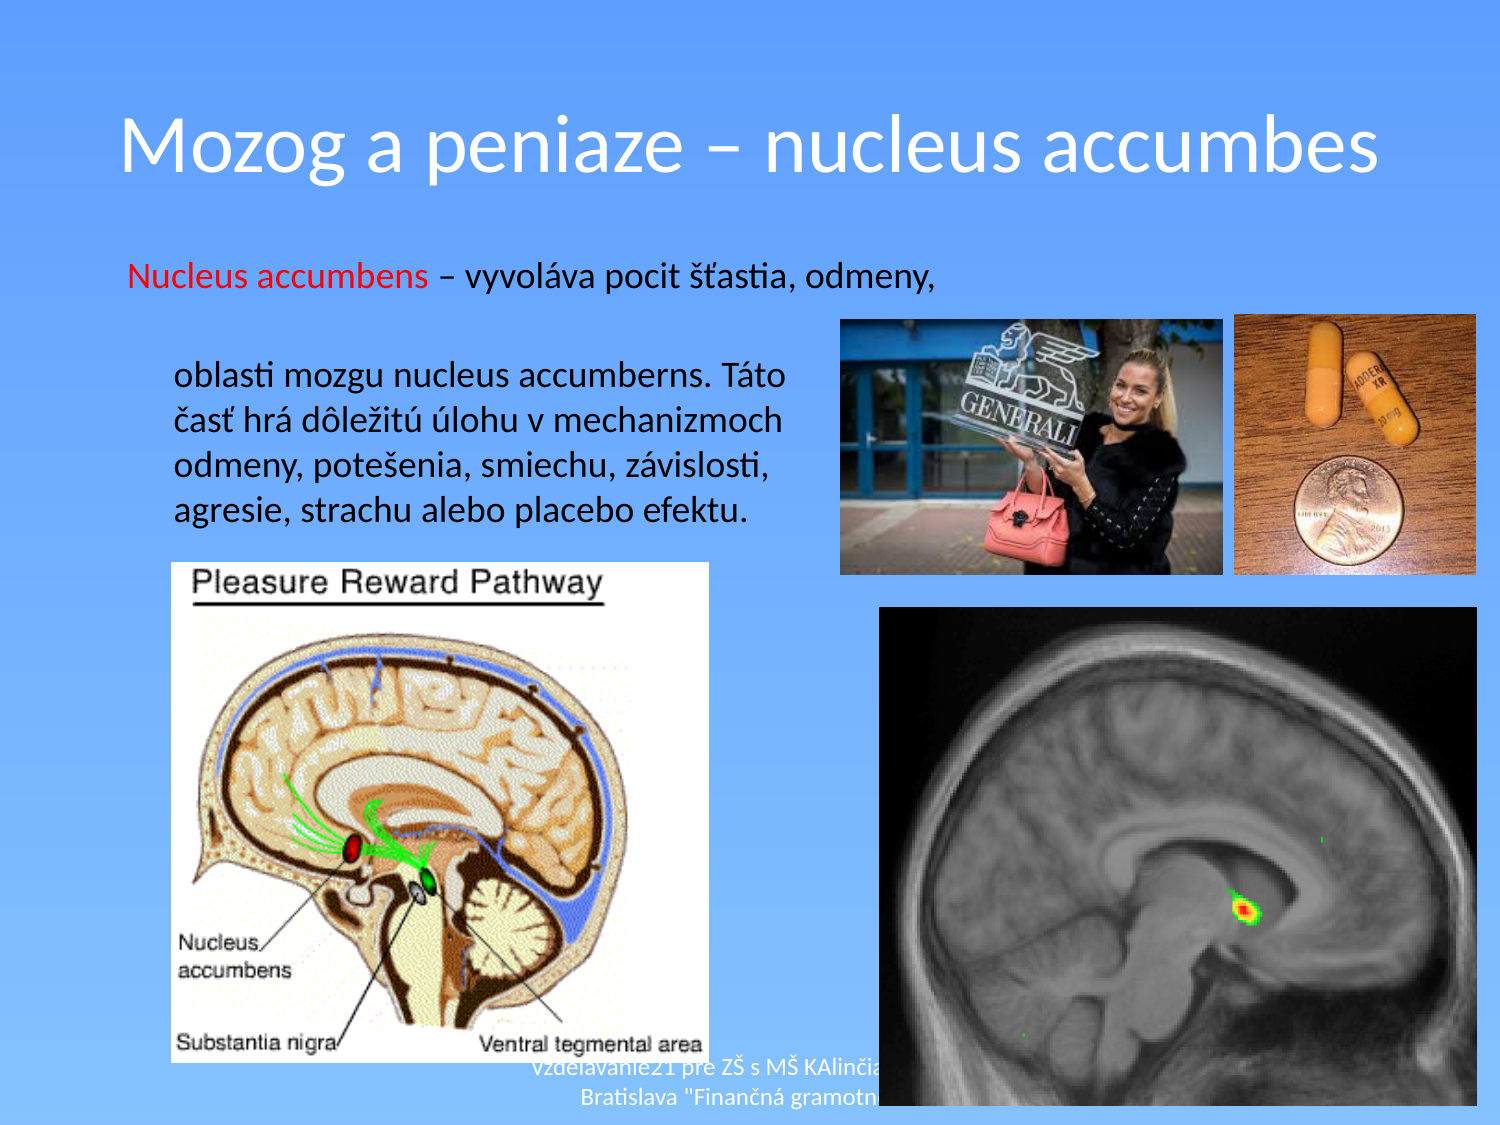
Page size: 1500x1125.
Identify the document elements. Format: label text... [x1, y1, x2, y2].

title Mozog a peniaze – nucleus accumbes [75, 45, 1426, 233]
text_box Vzdelávanie21 pre ZŠ s MŠ KAlinčiakova 12, Bratislava "Finančná gramotnosť" [512, 1042, 879, 1103]
picture [171, 562, 709, 1063]
picture [879, 607, 1477, 1106]
picture [840, 320, 1223, 575]
text_box oblasti mozgu nucleus accumberns. Táto časť hrá dôležitú úlohu v mechanizmoch odmeny, potešenia, smiechu, závislosti, agresie, strachu alebo placebo efektu. [159, 342, 840, 537]
picture [1234, 314, 1476, 575]
text_box Nucleus accumbens – vyvoláva pocit šťastia, odmeny, [112, 243, 1424, 305]
